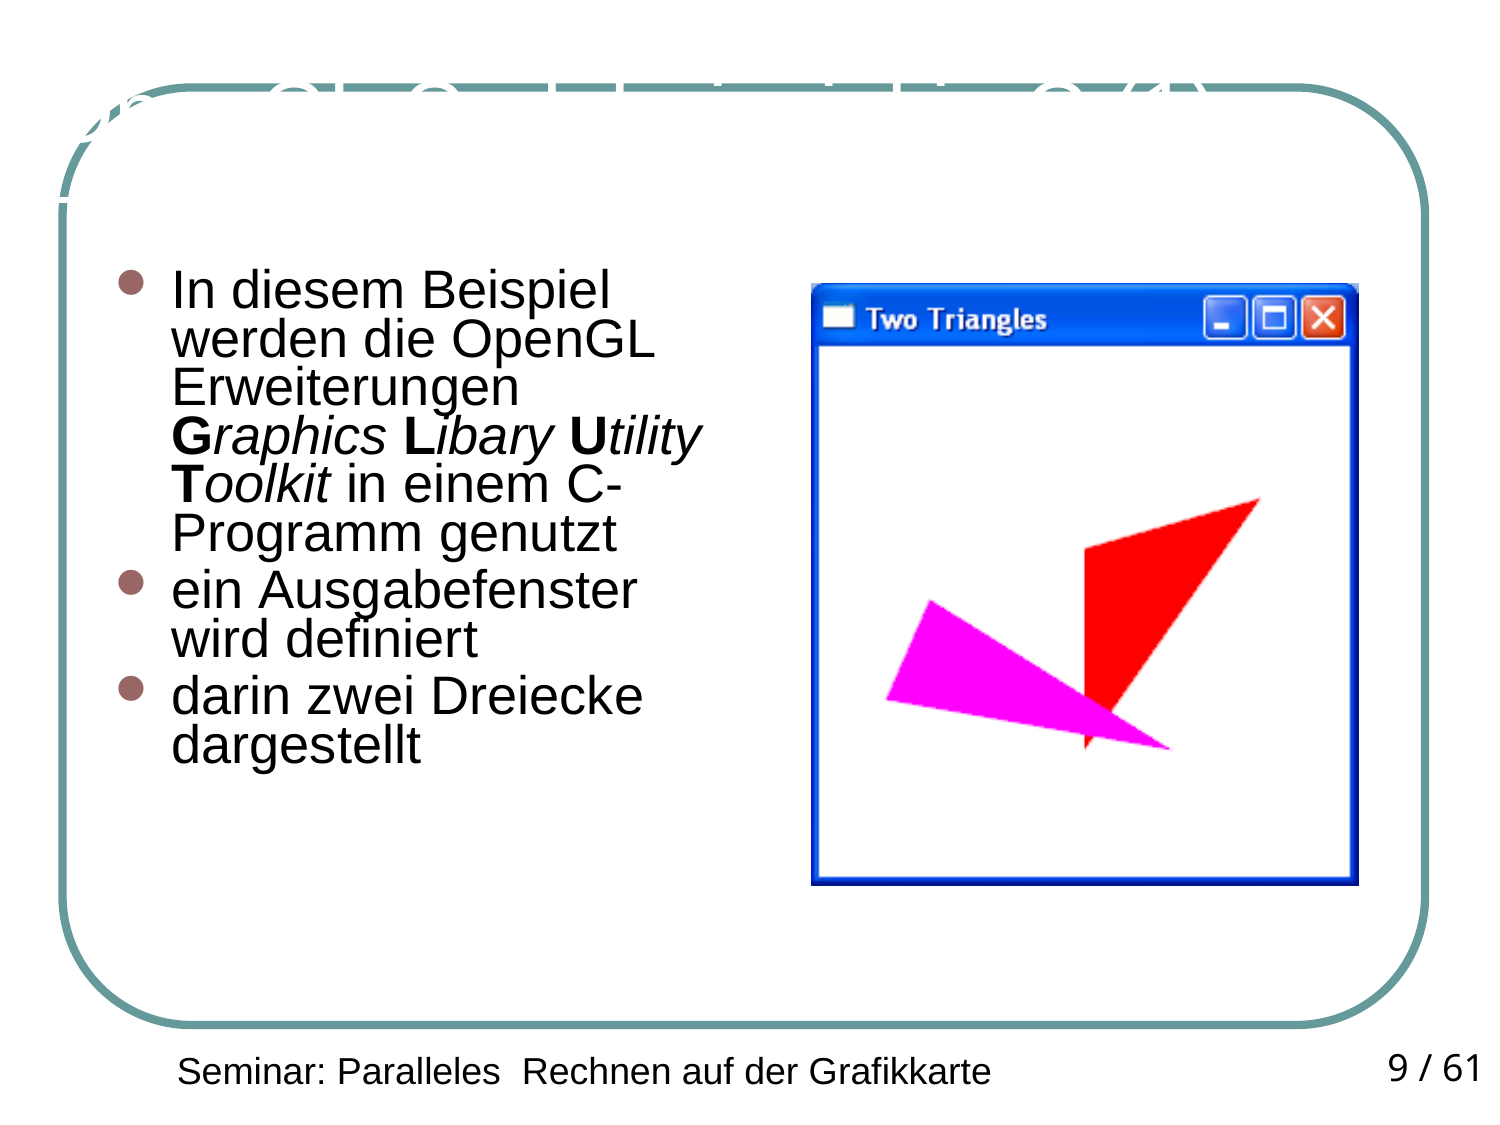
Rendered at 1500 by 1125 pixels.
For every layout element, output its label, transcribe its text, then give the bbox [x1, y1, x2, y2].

list In diesem Beispiel werden die OpenGL Erweiterungen Graphics Libary Utility Toolkit in einem C-Programm genutzt ein Ausgabefenster wird definiert darin zwei Dreiecke dargestellt [99, 262, 735, 1003]
title OpenGL Codebeispiel in C (1) [31, 0, 1347, 233]
picture [811, 283, 1359, 886]
